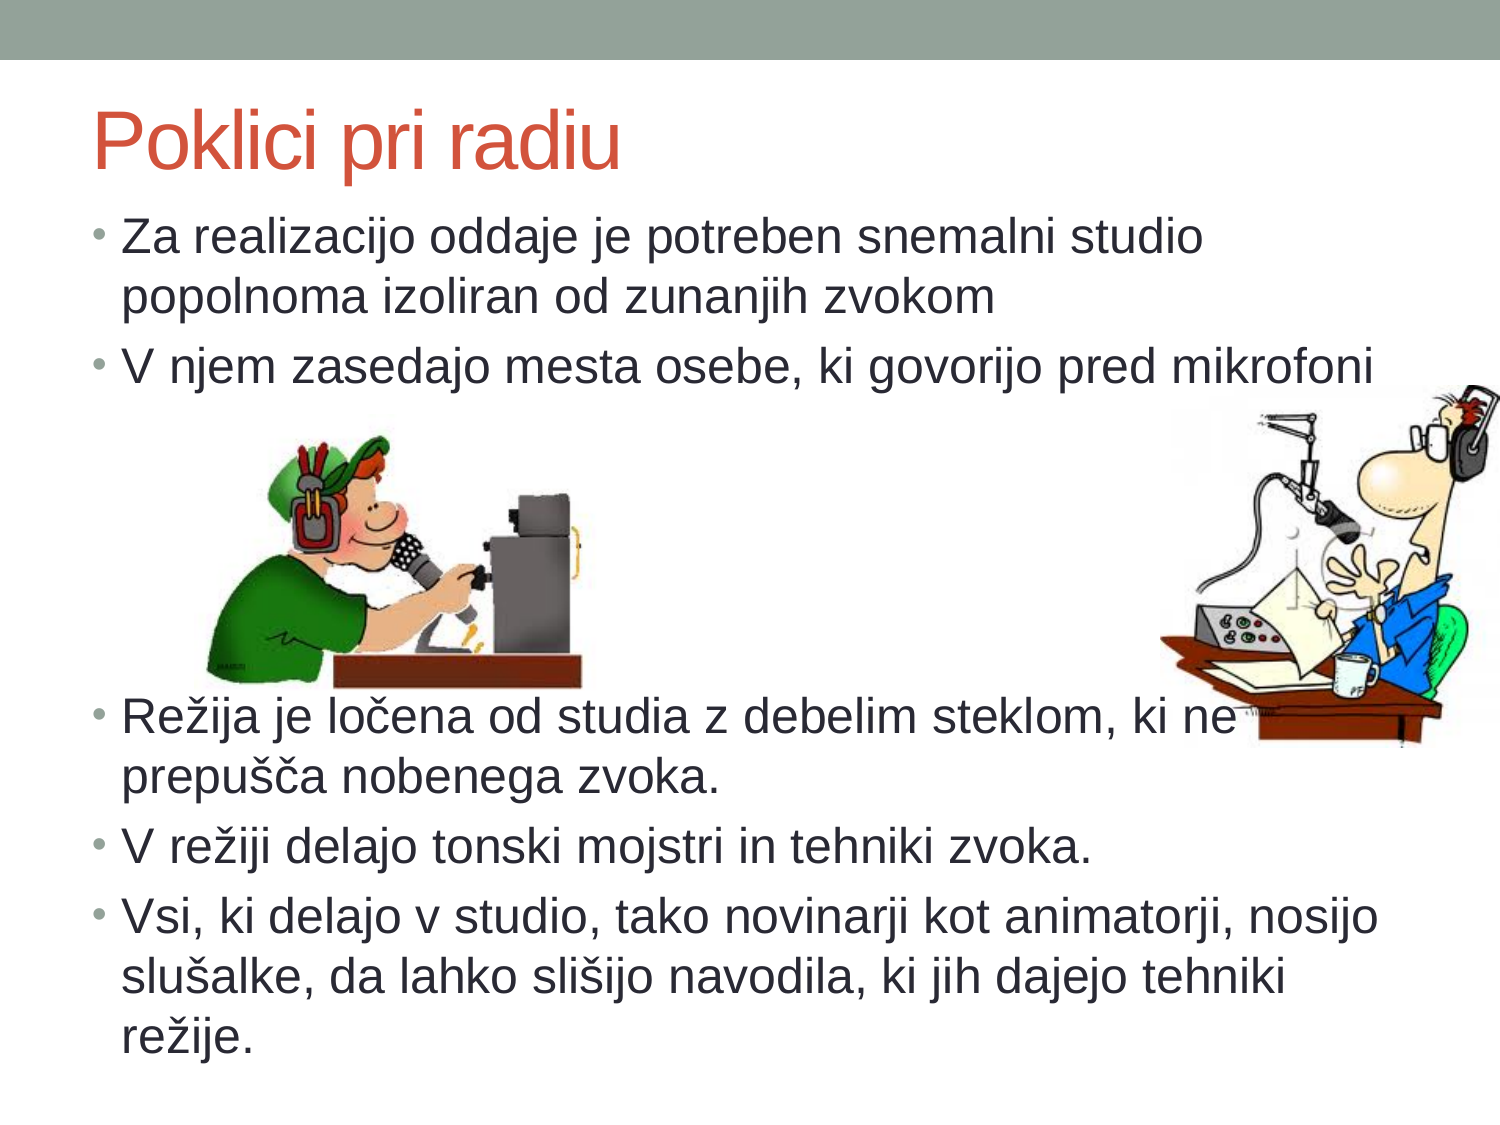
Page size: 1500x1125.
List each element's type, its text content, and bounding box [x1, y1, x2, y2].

list Za realizacijo oddaje je potreben snemalni studio popolnoma izoliran od zunanjih zvokom V njem zasedajo mesta osebe, ki govorijo pred mikrofoni Režija je ločena od studia z debelim steklom, ki ne prepušča nobenega zvoka. V režiji delajo tonski mojstri in tehniki zvoka. Vsi, ki delajo v studio, tako novinarji kot animatorji, nosijo slušalke, da lahko slišijo navodila, ki jih dajejo tehniki režije. [76, 196, 1427, 1106]
title Poklici pri radiu [76, 54, 1427, 196]
picture [1427, 385, 1500, 748]
